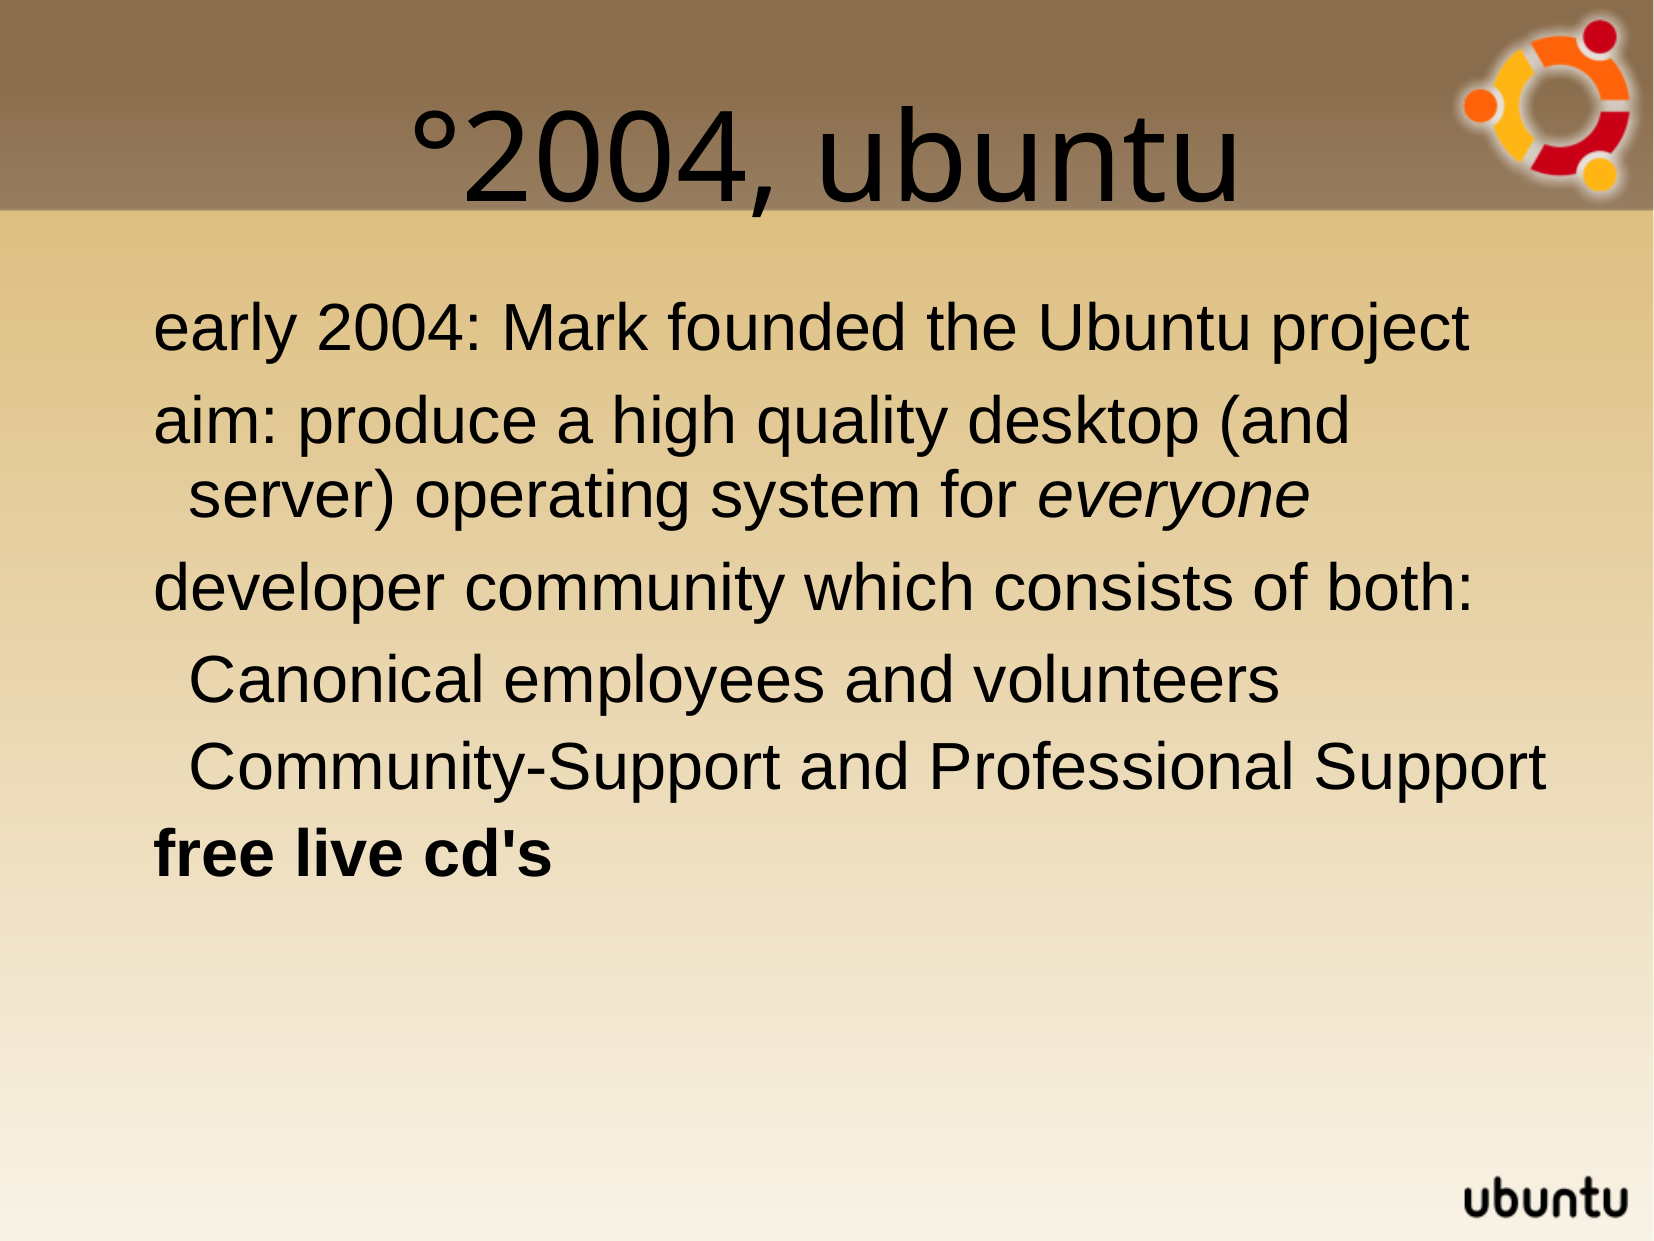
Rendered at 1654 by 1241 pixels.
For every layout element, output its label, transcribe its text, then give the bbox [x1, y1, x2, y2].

list early 2004: Mark founded the Ubuntu project aim: produce a high quality desktop (and server) operating system for everyone developer community which consists of both: Canonical employees and volunteers Community-Support and Professional Support free live cd's [82, 290, 1571, 1163]
title °2004, ubuntu [82, 56, 1571, 250]
picture [0, 0, 1654, 1241]
